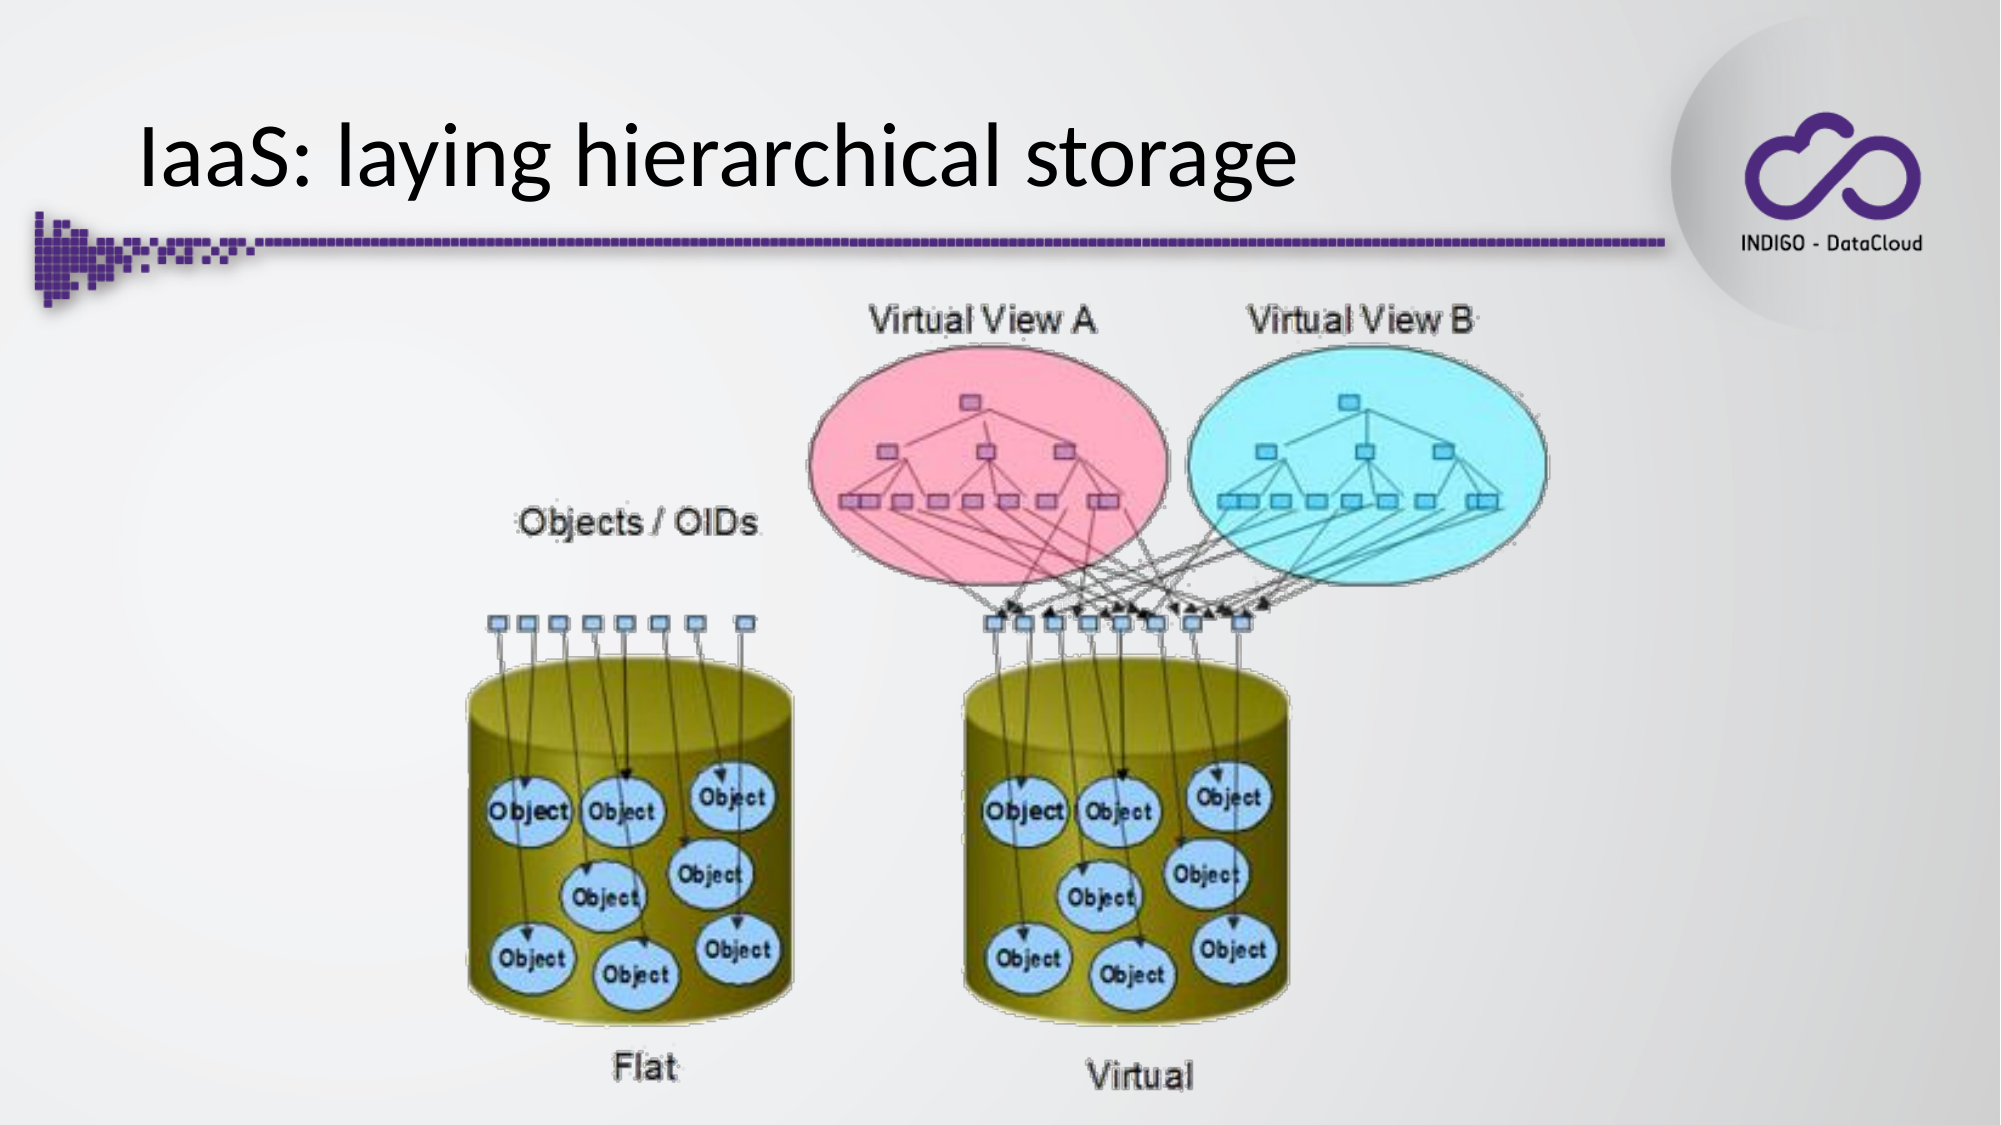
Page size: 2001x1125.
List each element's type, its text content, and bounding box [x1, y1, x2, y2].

title IaaS: laying hierarchical storage [137, 55, 1863, 273]
picture [0, 0, 2000, 1125]
